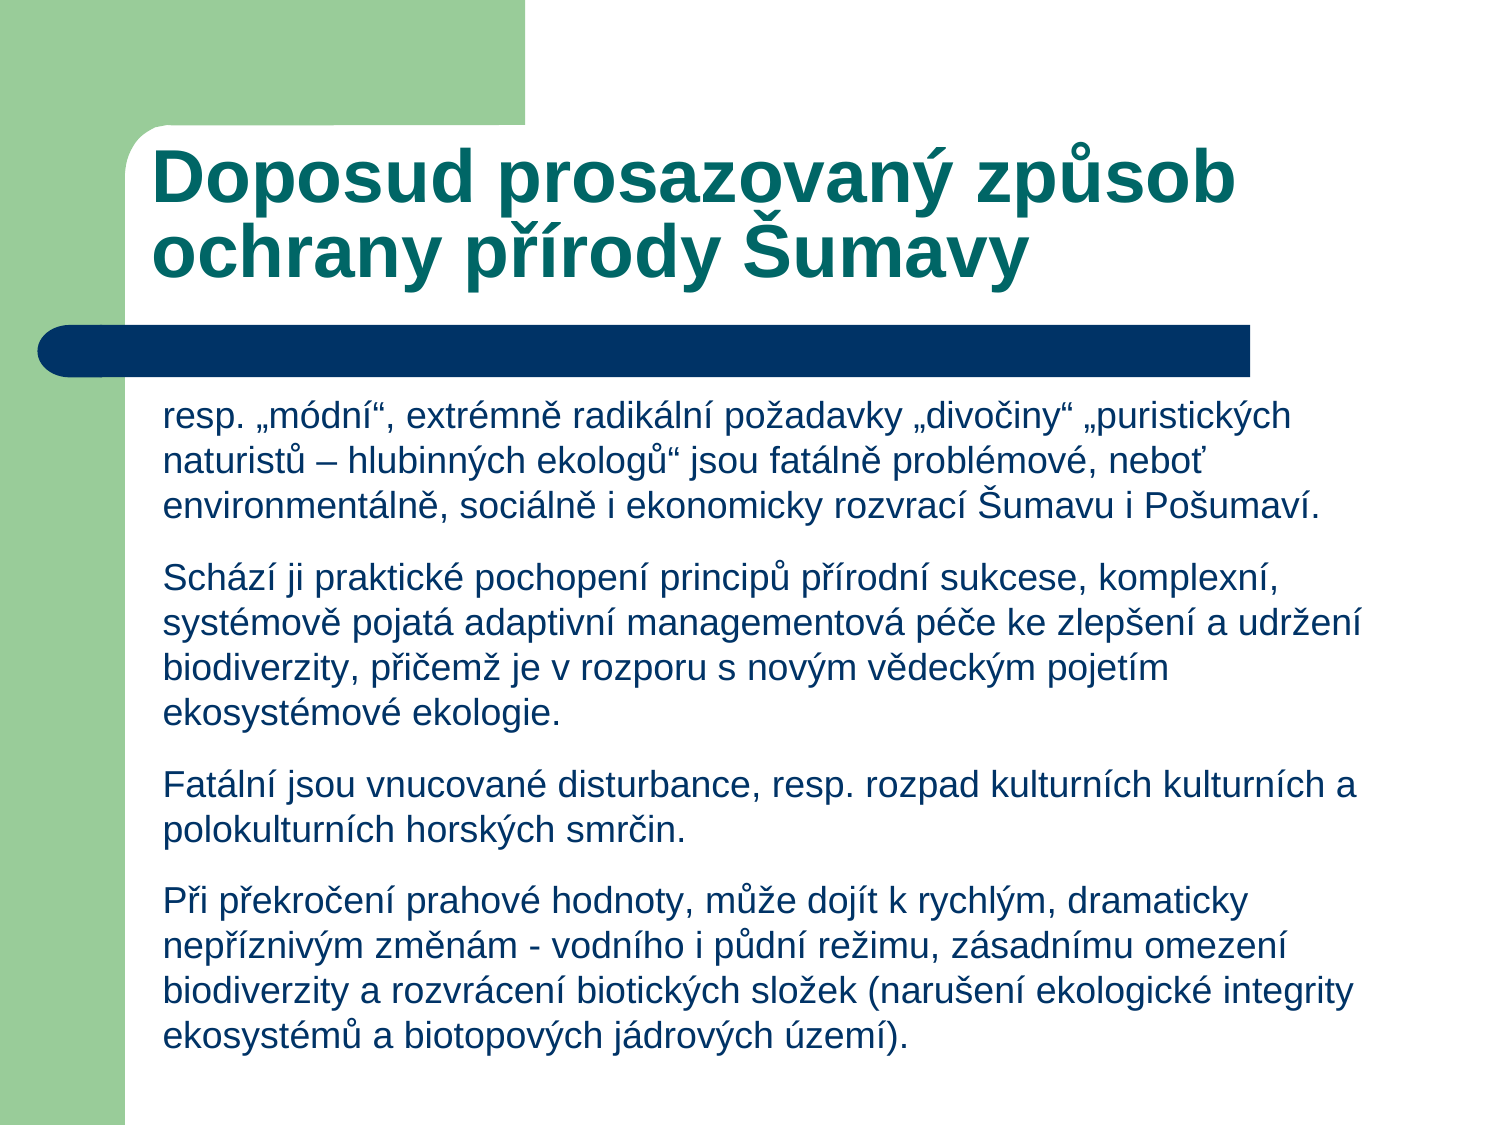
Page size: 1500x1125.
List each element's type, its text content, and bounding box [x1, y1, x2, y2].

title Doposud prosazovaný způsob ochrany přírody Šumavy [136, 123, 1414, 301]
list resp. „módní“, extrémně radikální požadavky „divočiny“ „puristických naturistů – hlubinných ekologů“ jsou fatálně problémové, neboť environmentálně, sociálně i ekonomicky rozvrací Šumavu i Pošumaví. Schází ji praktické pochopení principů přírodní sukcese, komplexní, systémově pojatá adaptivní managementová péče ke zlepšení a udržení biodiverzity, přičemž je v rozporu s novým vědeckým pojetím ekosystémové ekologie. Fatální jsou vnucované disturbance, resp. rozpad kulturních kulturních a polokulturních horských smrčin. Při překročení prahové hodnoty, může dojít k rychlým, dramaticky nepříznivým změnám - vodního i půdní režimu, zásadnímu omezení biodiverzity a rozvrácení biotických složek (narušení ekologické integrity ekosystémů a biotopových jádrových území). [147, 383, 1412, 1091]
